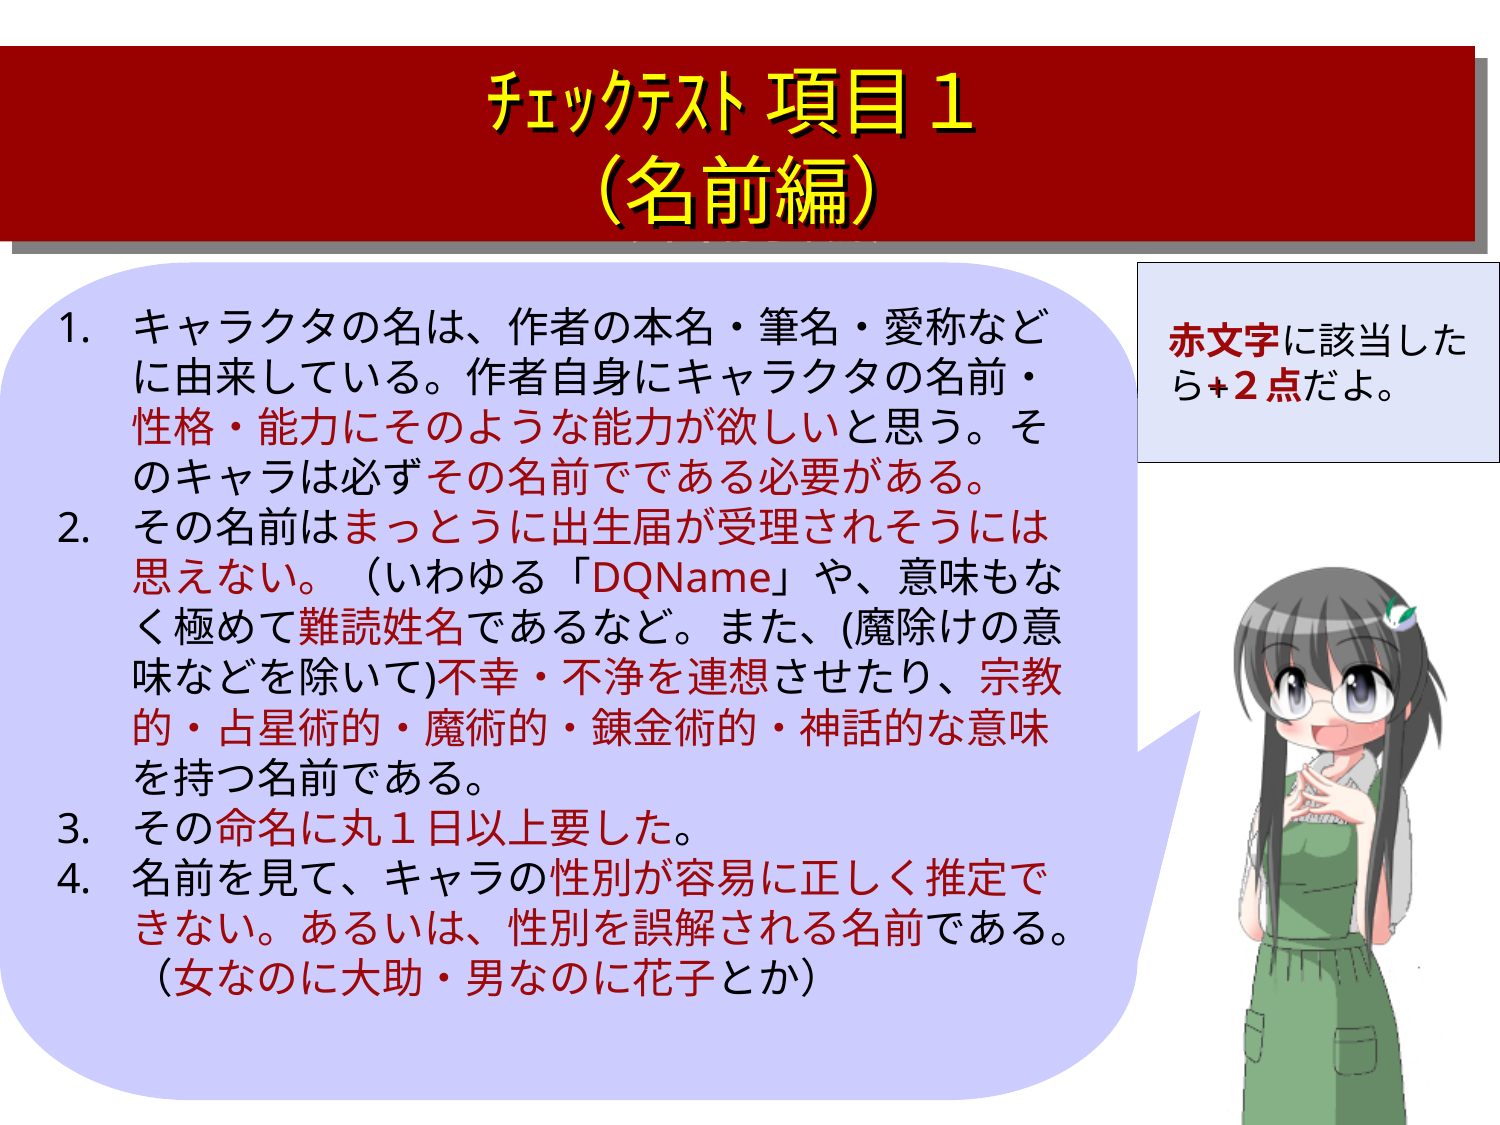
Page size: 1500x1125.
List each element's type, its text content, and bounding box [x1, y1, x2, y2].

text_box キャラクタの名は、作者の本名・筆名・愛称などに由来している。作者自身にキャラクタの名前・性格・能力にそのような能力が欲しいと思う。そのキャラは必ずその名前でである必要がある。 その名前はまっとうに出生届が受理されそうには思えない。（いわゆる「DQName」や、意味もなく極めて難読姓名であるなど。また、(魔除けの意味などを除いて)不幸・不浄を連想させたり、宗教的・占星術的・魔術的・錬金術的・神話的な意味を持つ名前である。 その命名に丸１日以上要した。 名前を見て、キャラの性別が容易に正しく推定できない。あるいは、性別を誤解される名前である。（女なのに大助・男なのに花子とか） [0, 262, 1201, 1101]
picture [1225, 558, 1455, 1125]
text_box 赤文字に該当したら+２点だよ。 [1137, 262, 1500, 463]
title ﾁｪｯｸﾃｽﾄ 項目１ （名前編） [0, 46, 1475, 242]
